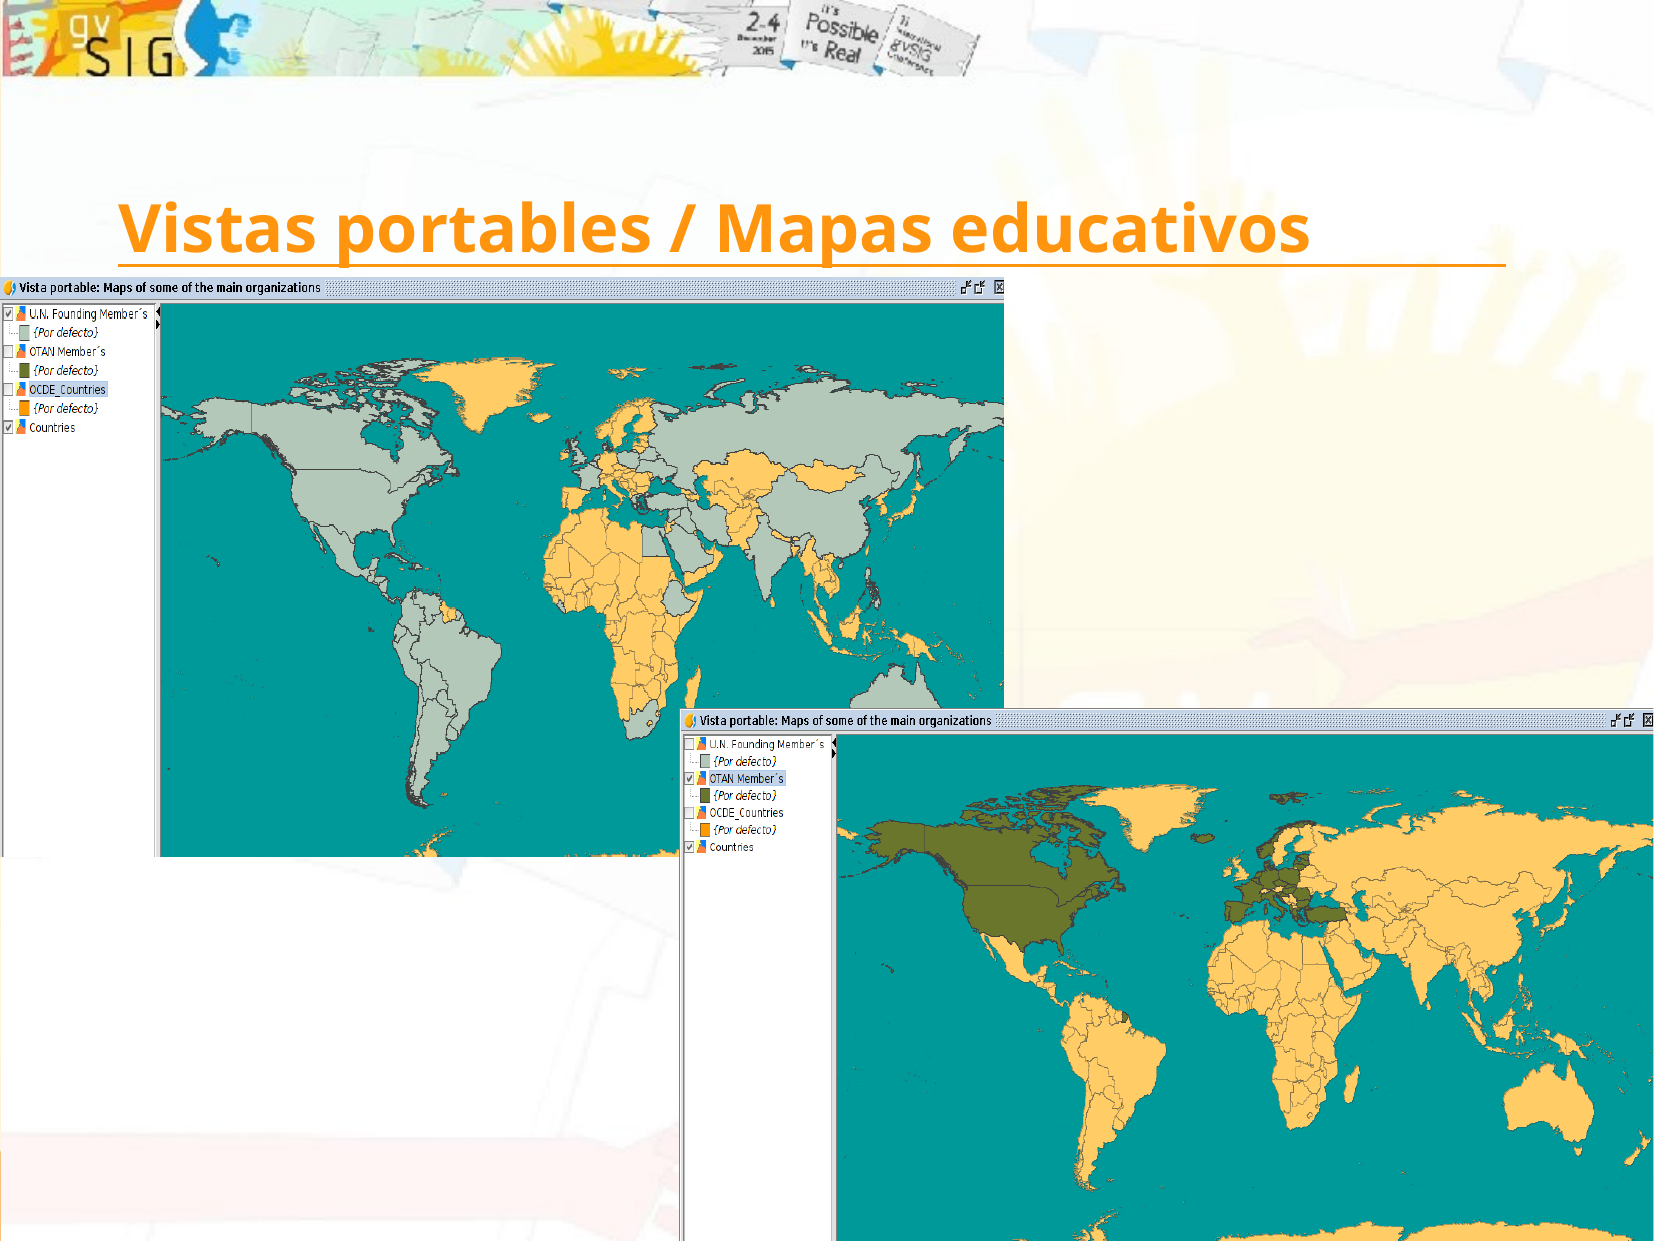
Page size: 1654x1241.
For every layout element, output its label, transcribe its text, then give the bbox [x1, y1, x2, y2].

title Vistas portables / Mapas educativos [118, 177, 1607, 276]
picture [0, 0, 1654, 1241]
